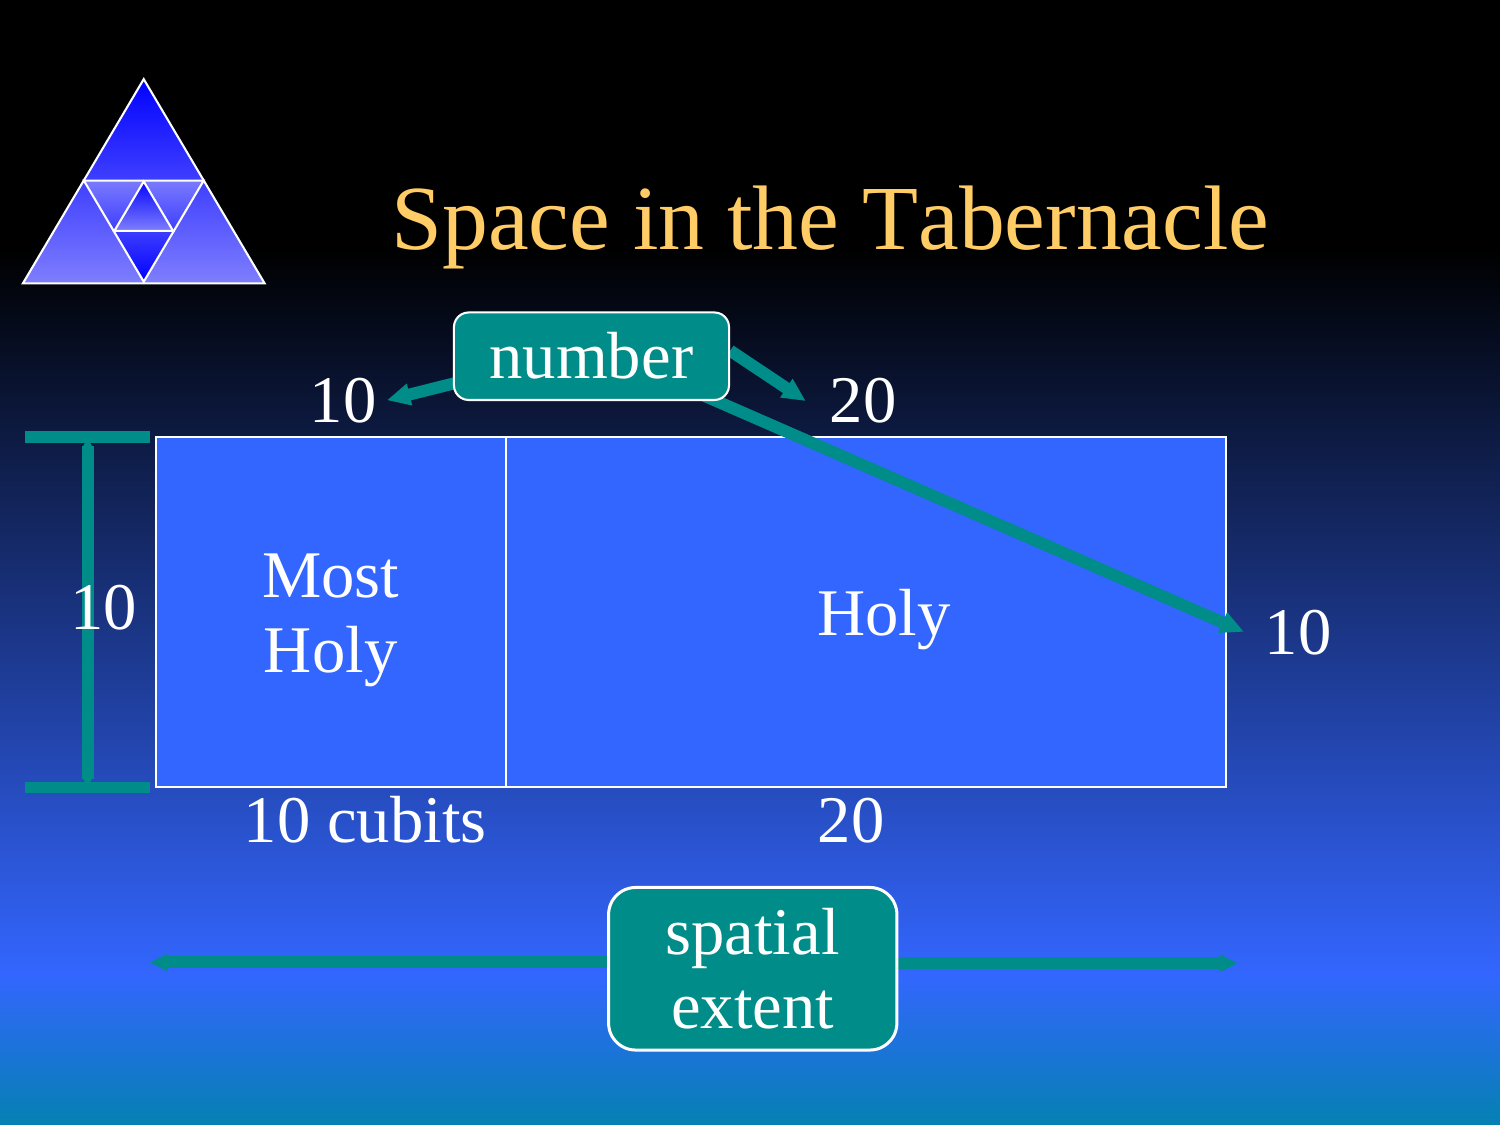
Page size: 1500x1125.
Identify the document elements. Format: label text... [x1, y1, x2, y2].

text_box 10 [255, 354, 431, 445]
text_box number [453, 312, 730, 400]
text_box 20 [772, 433, 799, 445]
text_box 10 [55, 562, 244, 652]
text_box 10 cubits [229, 774, 567, 865]
text_box 10 [1250, 587, 1438, 678]
title Space in the Tabernacle [275, 124, 1388, 313]
text_box 20 [760, 774, 943, 865]
text_box [505, 437, 1227, 788]
text_box 20 [772, 354, 954, 445]
text_box [835, 437, 1227, 616]
text_box Most Holy [155, 437, 505, 788]
text_box Holy [802, 568, 978, 658]
text_box spatial extent [608, 887, 897, 1051]
